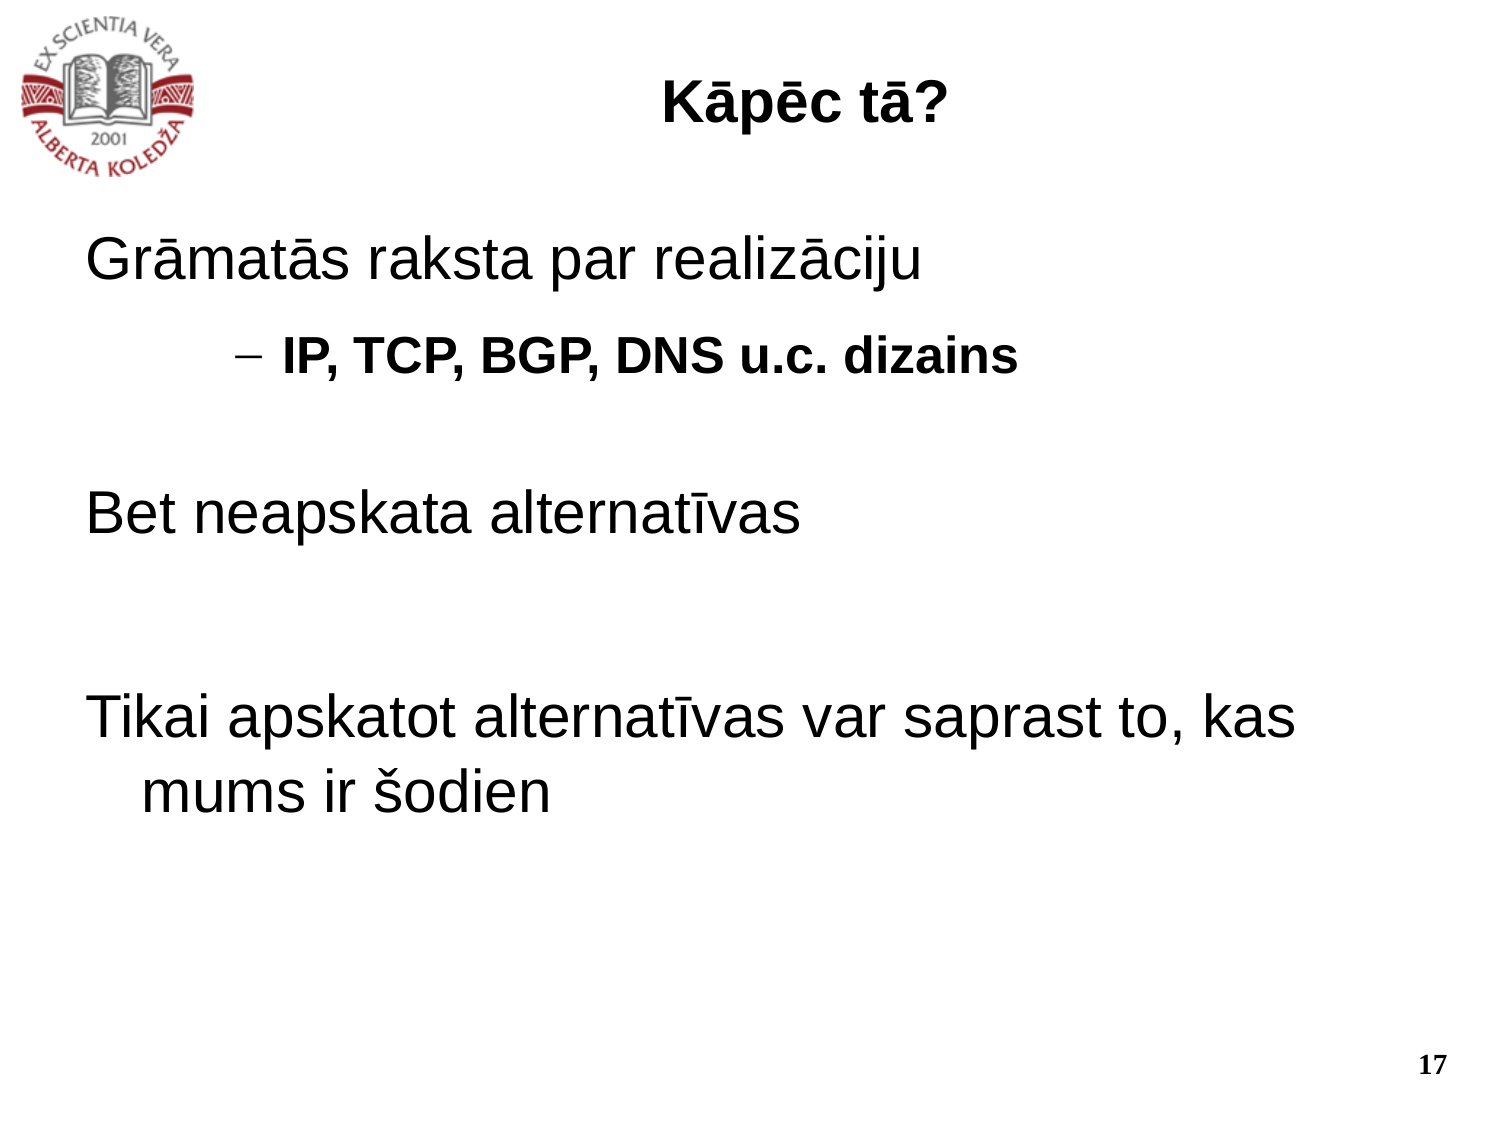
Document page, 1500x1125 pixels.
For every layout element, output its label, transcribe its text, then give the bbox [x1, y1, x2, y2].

title Kāpēc tā? [187, 44, 1425, 150]
text_box <skaitlis> [1312, 1037, 1463, 1101]
list Grāmatās raksta par realizāciju IP, TCP, BGP, DNS u.c. dizains Bet neapskata alternatīvas Tikai apskatot alternatīvas var saprast to, kas mums ir šodien [85, 216, 1436, 959]
picture [21, 16, 194, 177]
